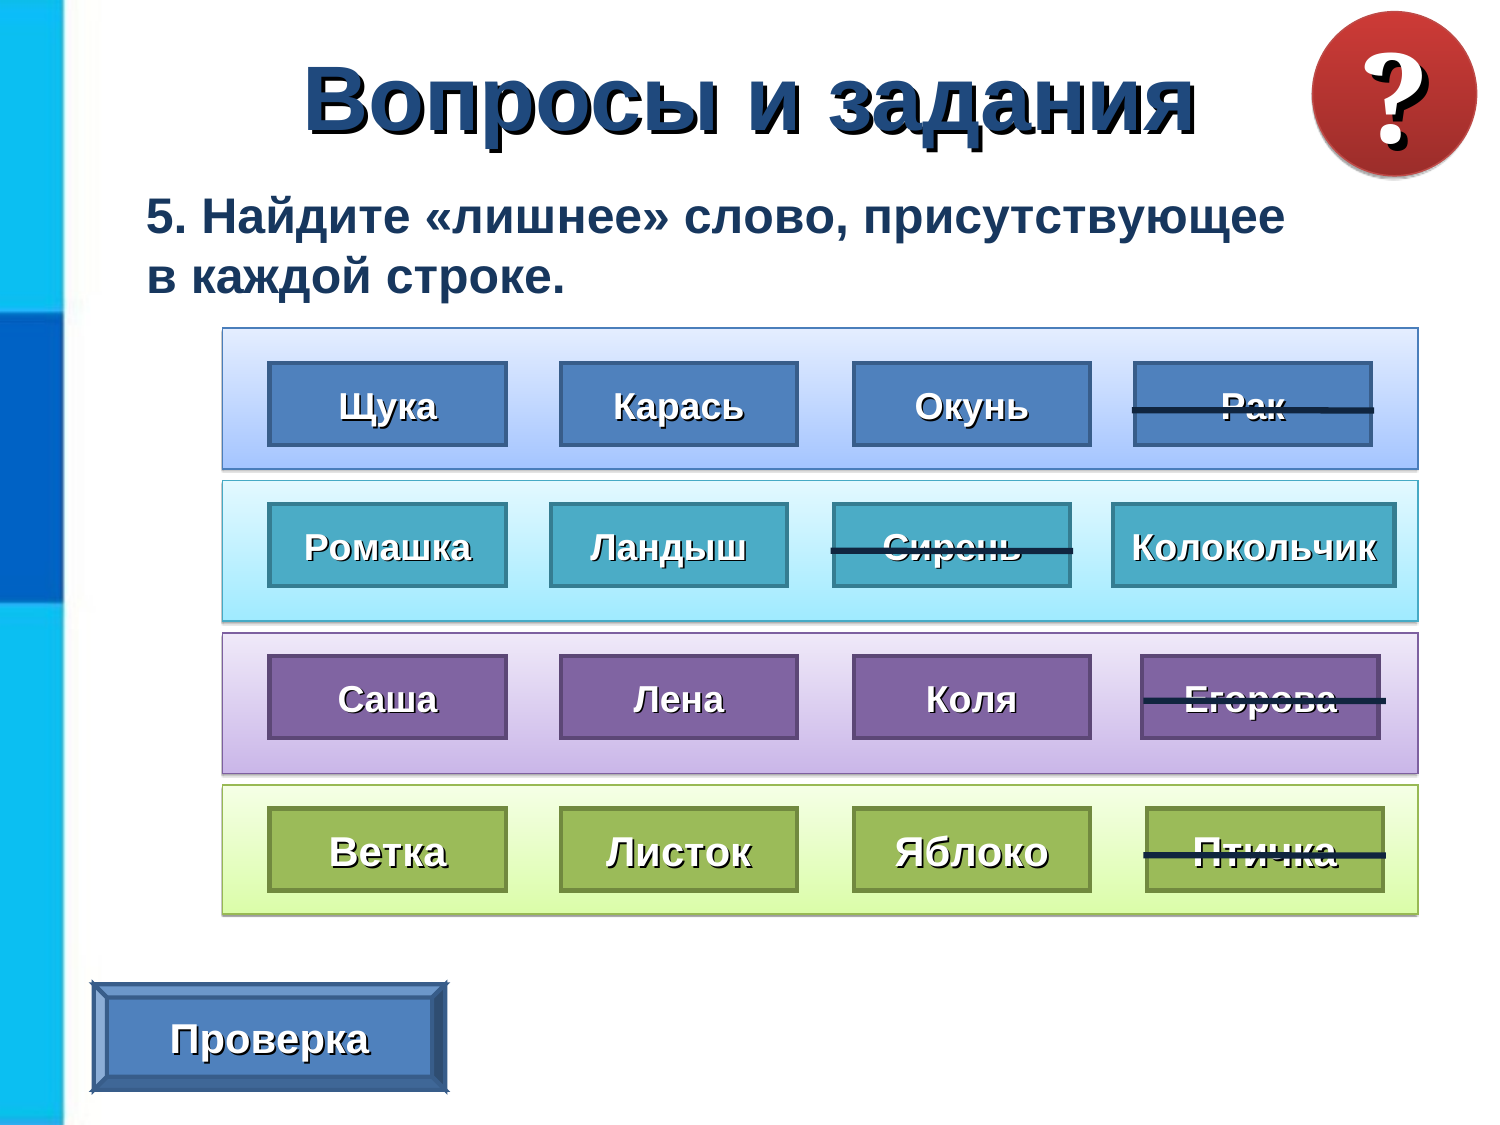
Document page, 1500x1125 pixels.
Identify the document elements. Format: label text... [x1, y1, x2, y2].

text_box [222, 632, 1418, 774]
text_box Щука [269, 363, 506, 446]
picture [0, 0, 1500, 1125]
text_box Проверка [107, 998, 432, 1076]
text_box Егорова [1142, 656, 1379, 739]
text_box Птичка [1146, 808, 1383, 852]
text_box Сирень [833, 554, 1071, 586]
text_box ? [1312, 11, 1477, 176]
text_box [222, 785, 1418, 914]
text_box Птичка [1146, 859, 1383, 891]
text_box Сирень [833, 503, 1071, 547]
text_box [222, 328, 1418, 469]
text_box [222, 480, 1418, 622]
text_box Ветка [269, 808, 506, 891]
text_box Ромашка [269, 503, 506, 586]
title Вопросы и задания [75, 0, 1426, 188]
text_box Лена [560, 656, 797, 739]
text_box Ландыш [550, 503, 787, 586]
text_box Рак [1134, 363, 1372, 407]
text_box Листок [560, 808, 797, 891]
text_box Рак [1134, 414, 1372, 446]
text_box Колокольчик [1113, 503, 1395, 586]
text_box Карась [560, 363, 797, 446]
text_box Окунь [853, 363, 1090, 446]
text_box 5. Найдите «лишнее» слово, присутствующее в каждой строке. [75, 188, 1337, 317]
text_box Яблоко [853, 808, 1090, 891]
text_box Коля [853, 656, 1090, 739]
text_box Саша [269, 656, 506, 739]
